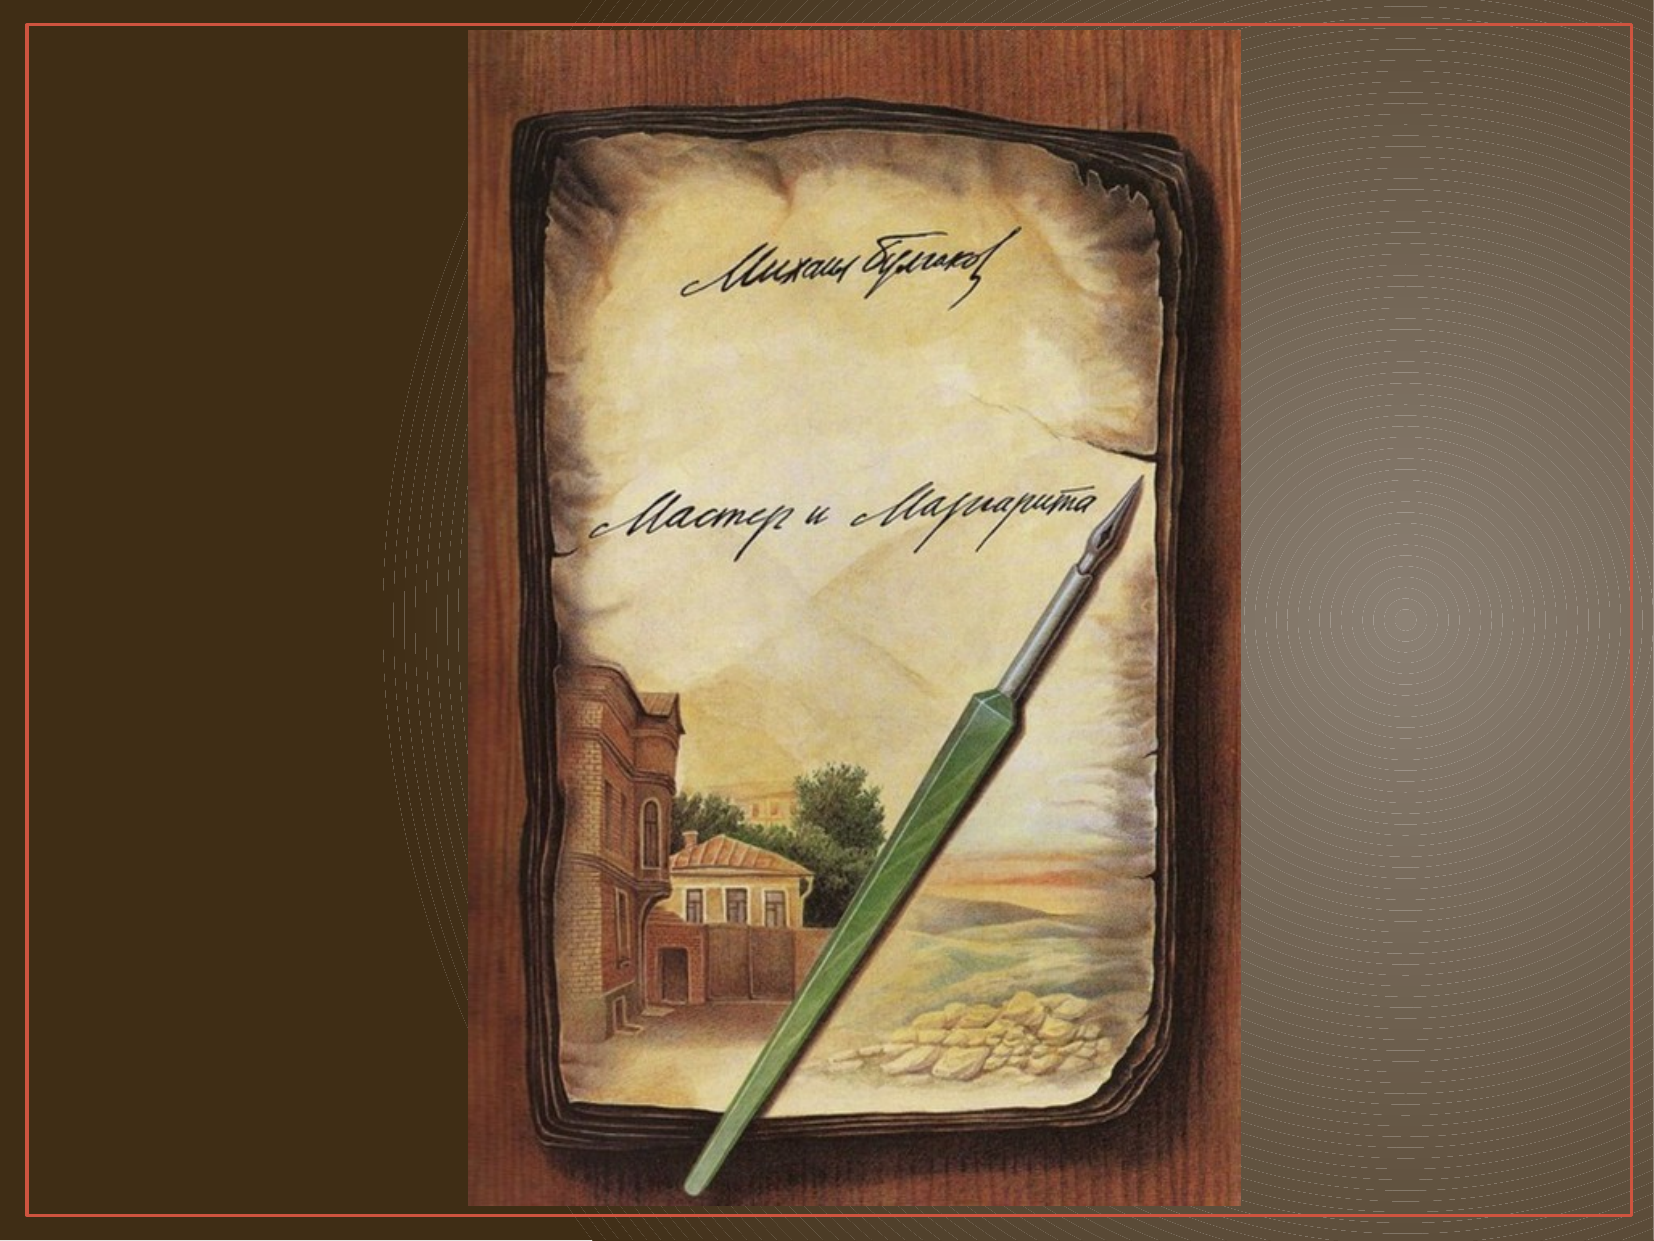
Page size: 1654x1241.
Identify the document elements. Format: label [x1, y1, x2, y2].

picture [468, 30, 1241, 1206]
